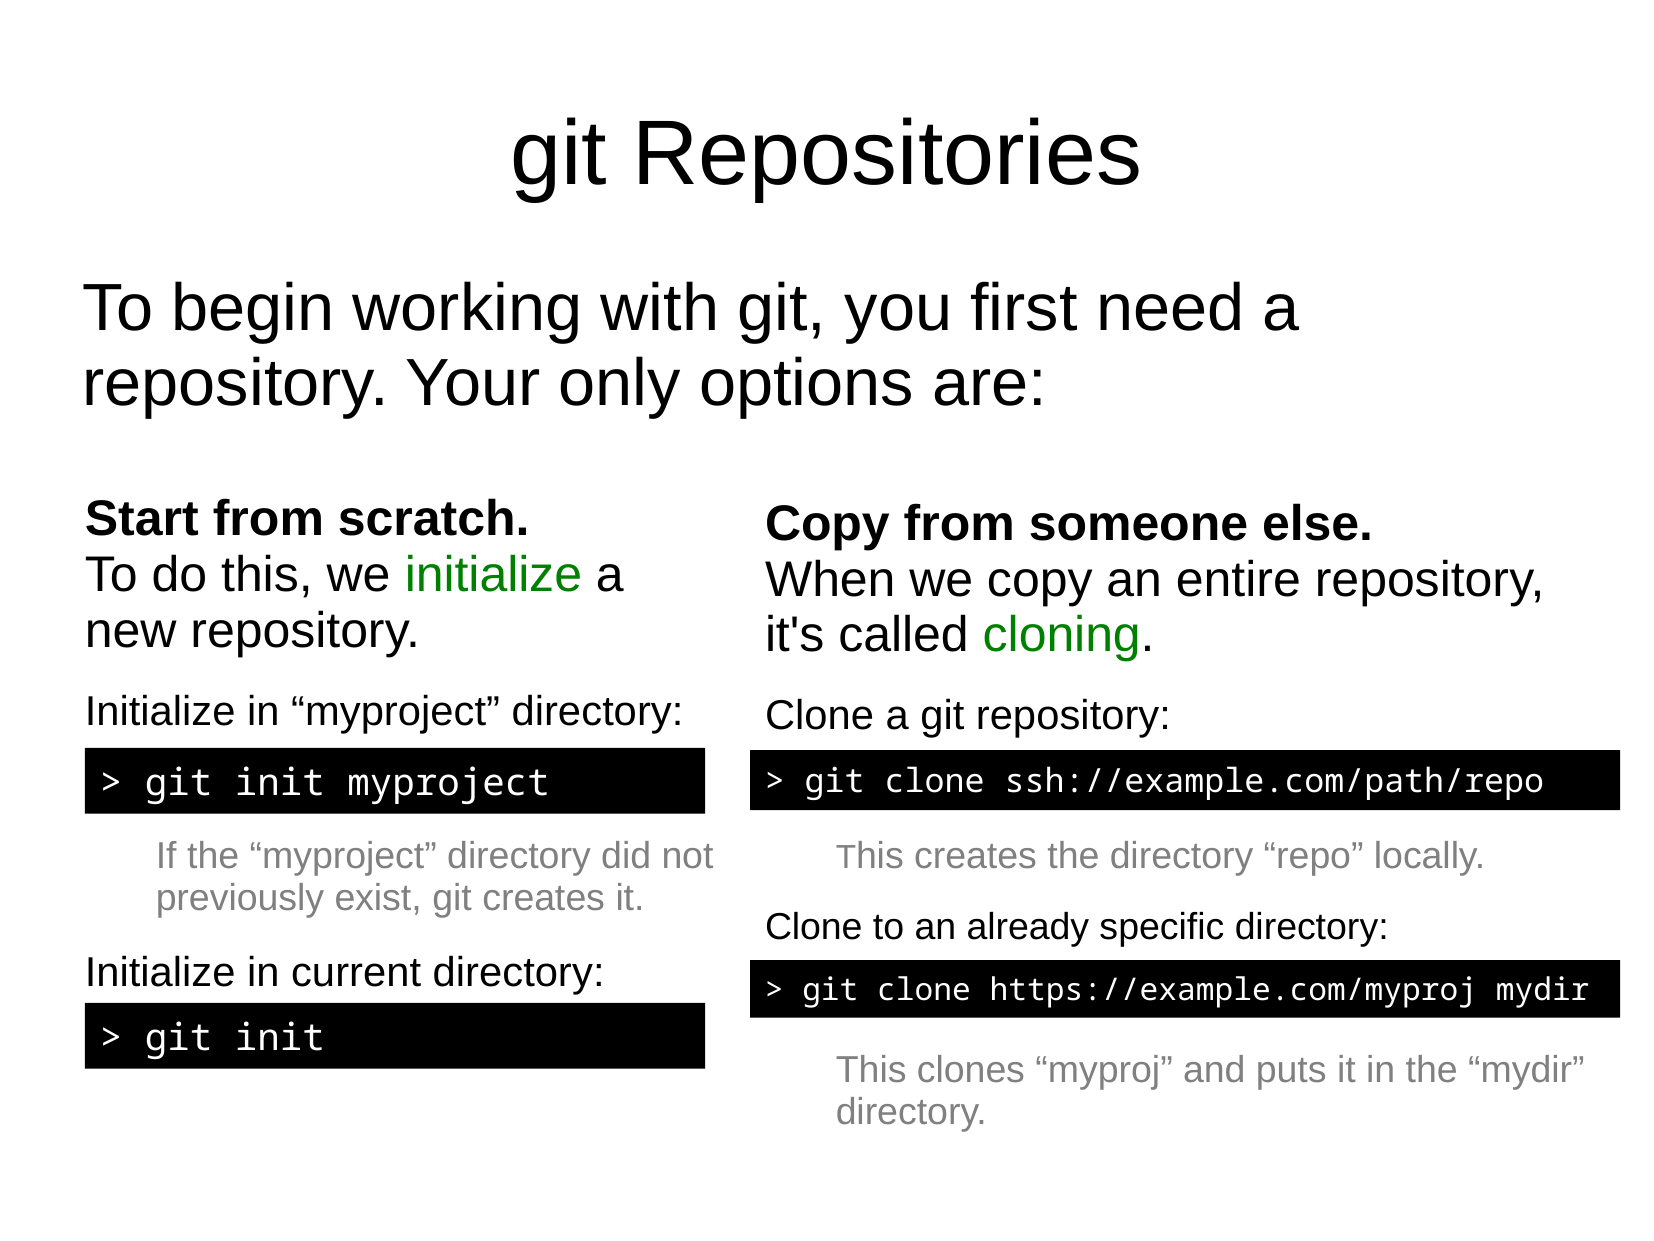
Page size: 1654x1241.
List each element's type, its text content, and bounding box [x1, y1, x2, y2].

text_box > git init myproject [84, 747, 706, 811]
text_box > git clone ssh://example.com/path/repo [750, 750, 1621, 807]
text_box > git init [84, 1002, 706, 1066]
title git Repositories [82, 49, 1571, 257]
list Copy from someone else. When we copy an entire repository, it's called cloning. Clone a git repository: This creates the directory “repo” locally. Clone to an already specific directory: This clones “myproj” and puts it in the “mydir” directory. [765, 811, 1591, 960]
list Start from scratch. To do this, we initialize a new repository. Initialize in “myproject” directory: If the “myproject” directory did not previously exist, git creates it. Initialize in current directory: [84, 490, 721, 1111]
list To begin working with git, you first need a repository. Your only options are: [82, 270, 1531, 466]
text_box > git clone https://example.com/myproj mydir [750, 960, 1621, 1015]
list Copy from someone else. When we copy an entire repository, it's called cloning. Clone a git repository: This creates the directory “repo” locally. Clone to an already specific directory: This clones “myproj” and puts it in the “mydir” directory. [765, 1018, 1591, 1171]
list Copy from someone else. When we copy an entire repository, it's called cloning. Clone a git repository: This creates the directory “repo” locally. Clone to an already specific directory: This clones “myproj” and puts it in the “mydir” directory. [765, 495, 1591, 750]
